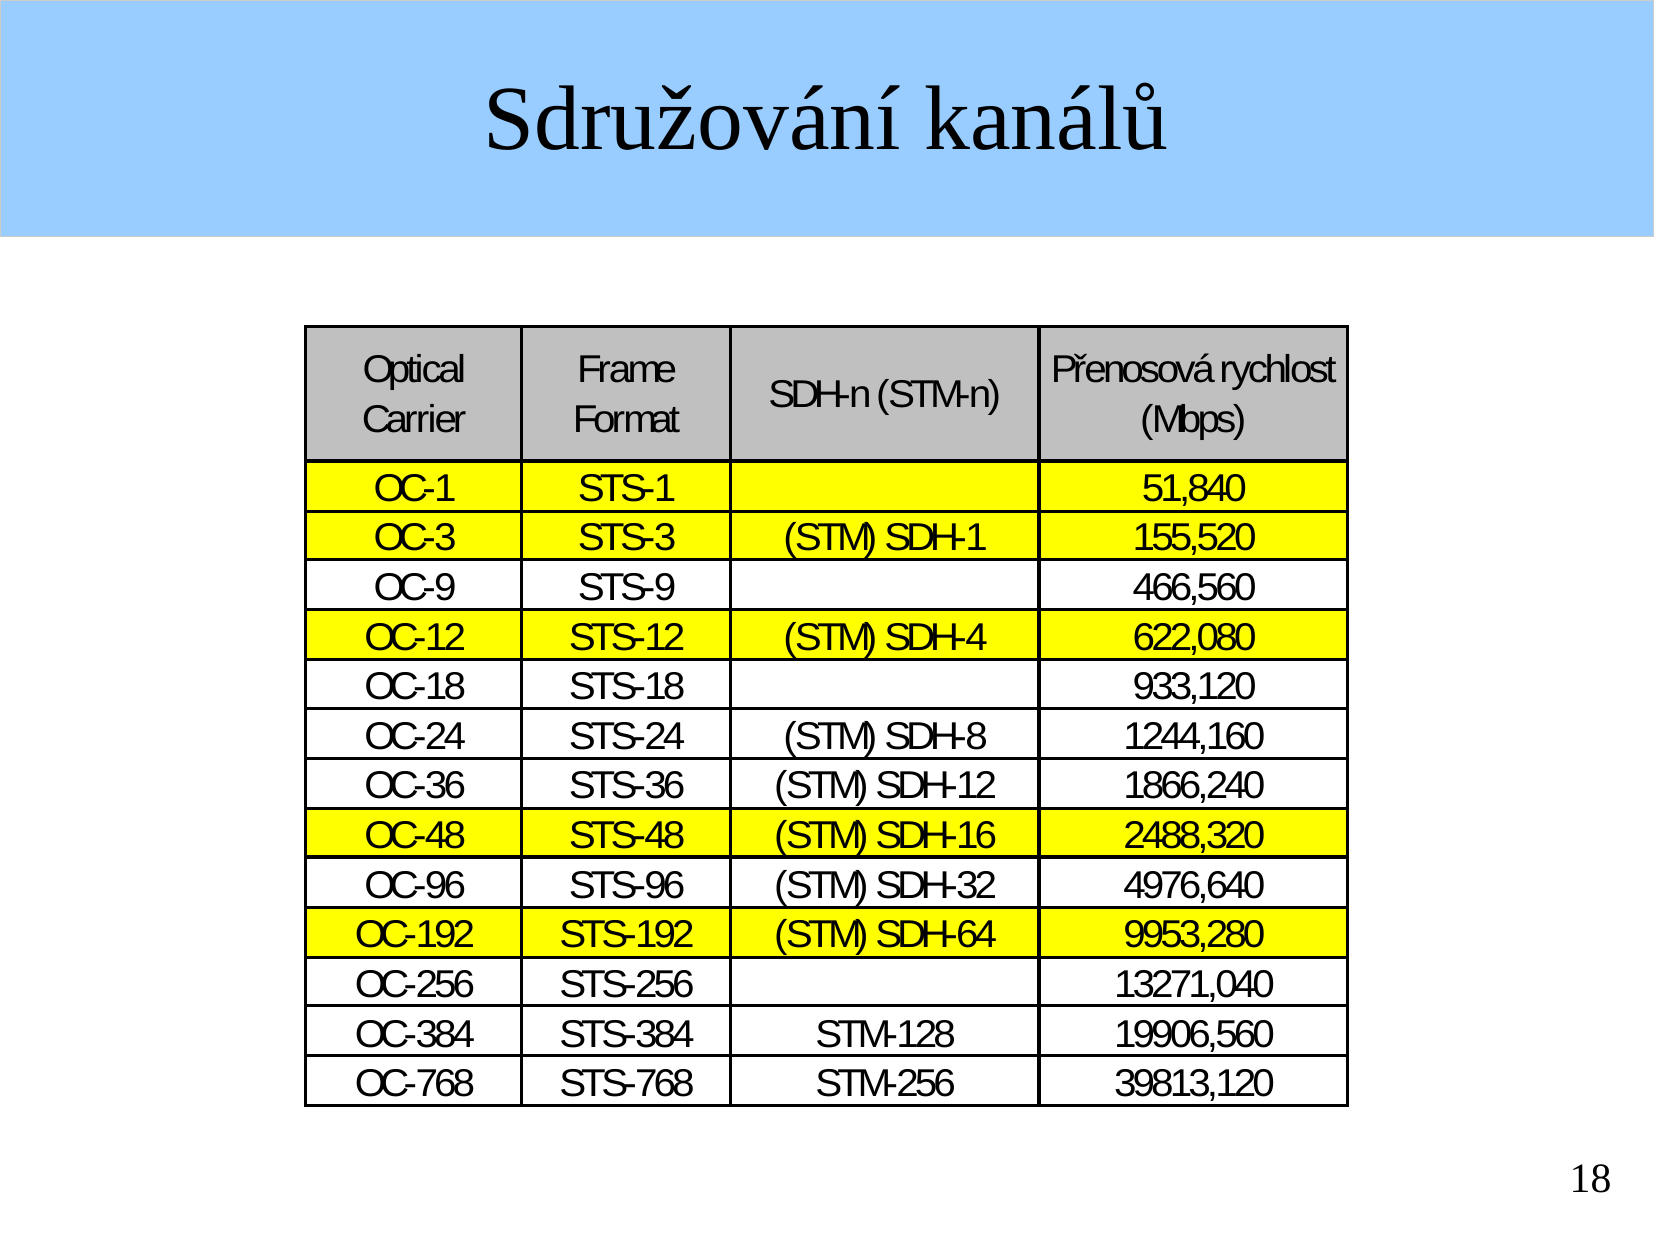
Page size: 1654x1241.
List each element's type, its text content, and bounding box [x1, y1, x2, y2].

chart [303, 324, 1350, 1241]
title Sdružování kanálů [0, 0, 1654, 237]
